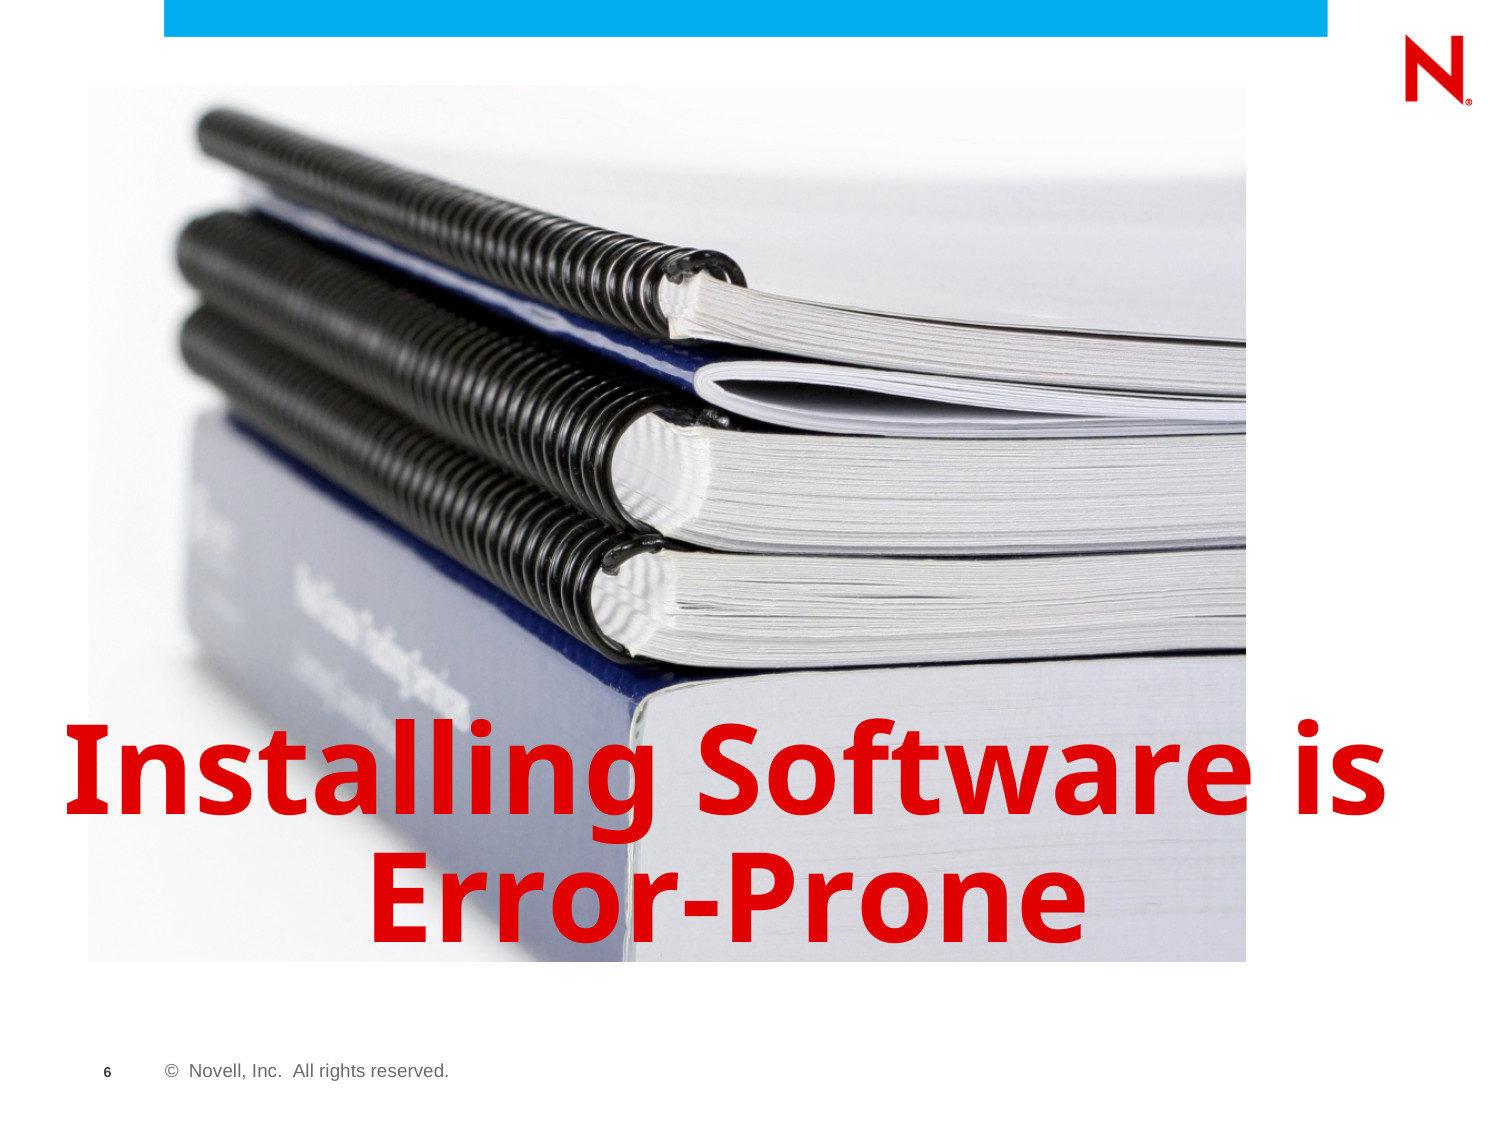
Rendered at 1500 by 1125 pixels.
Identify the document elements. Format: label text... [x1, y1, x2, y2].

picture [1403, 32, 1473, 107]
picture [88, 85, 1356, 712]
title Installing Software is Error-Prone [52, 712, 1403, 968]
